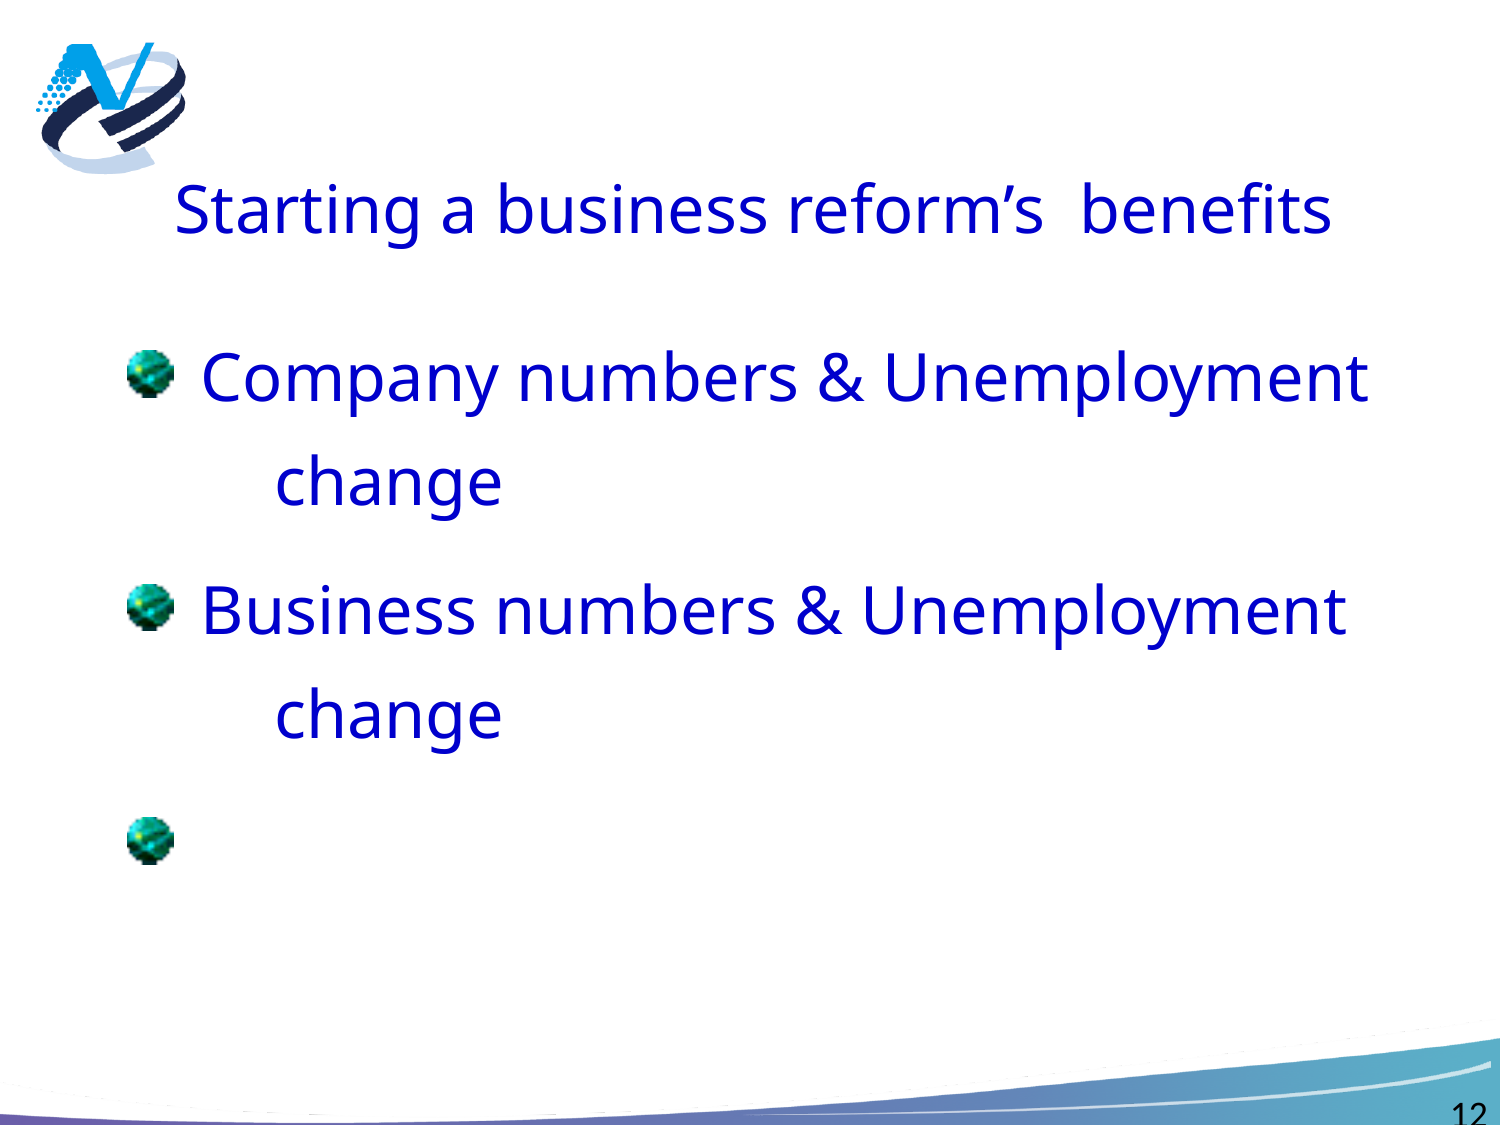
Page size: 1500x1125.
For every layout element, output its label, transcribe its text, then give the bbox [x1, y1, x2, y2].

text_box Starting a business reform’s benefits [159, 135, 1459, 257]
text_box Company numbers & Unemployment change Business numbers & Unemployment change [112, 302, 1459, 945]
text_box 12 [1435, 1082, 1500, 1125]
